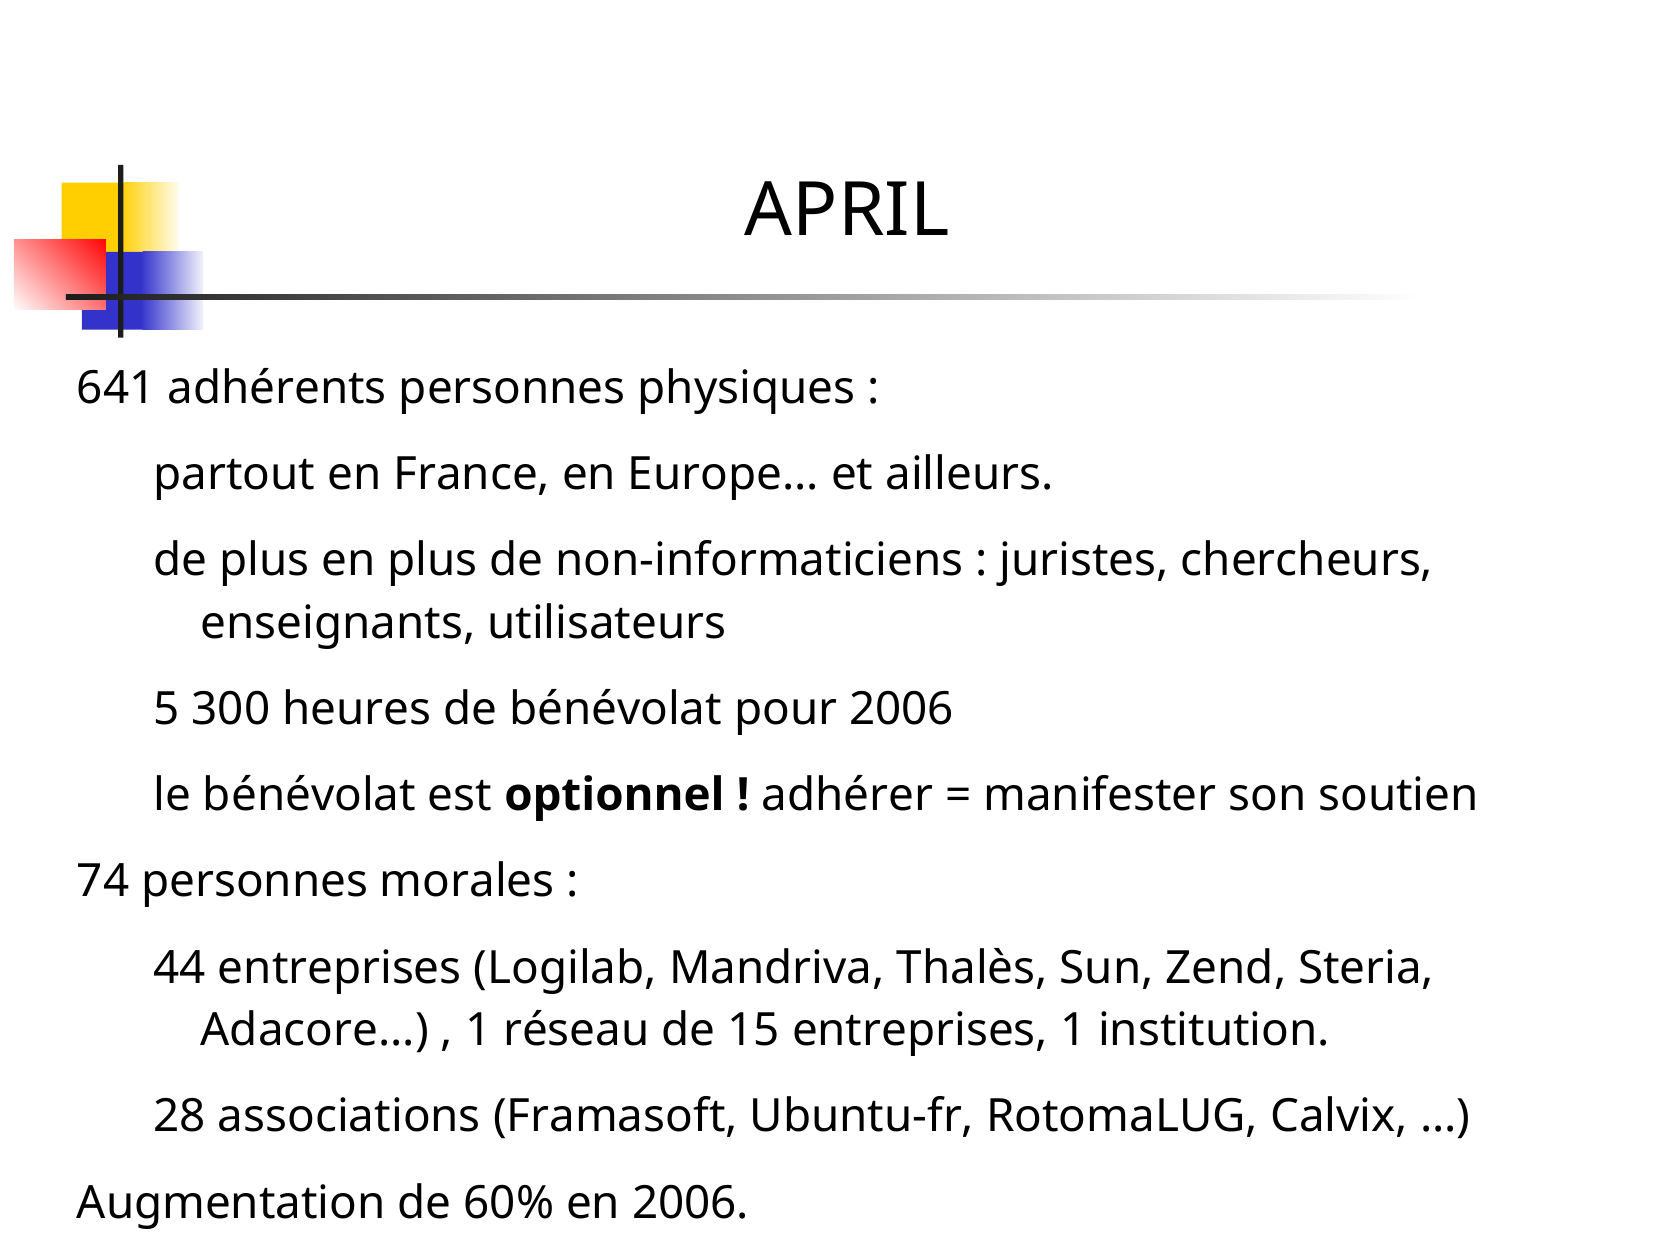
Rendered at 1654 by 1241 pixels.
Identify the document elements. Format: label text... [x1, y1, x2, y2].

title APRIL [121, 110, 1534, 303]
list 641 adhérents personnes physiques : partout en France, en Europe... et ailleurs. de plus en plus de non-informaticiens : juristes, chercheurs, enseignants, utilisateurs 5 300 heures de bénévolat pour 2006 le bénévolat est optionnel ! adhérer = manifester son soutien 74 personnes morales : 44 entreprises (Logilab, Mandriva, Thalès, Sun, Zend, Steria, Adacore...) , 1 réseau de 15 entreprises, 1 institution. 28 associations (Framasoft, Ubuntu-fr, RotomaLUG, Calvix, ...) Augmentation de 60% en 2006. [59, 354, 1625, 1130]
